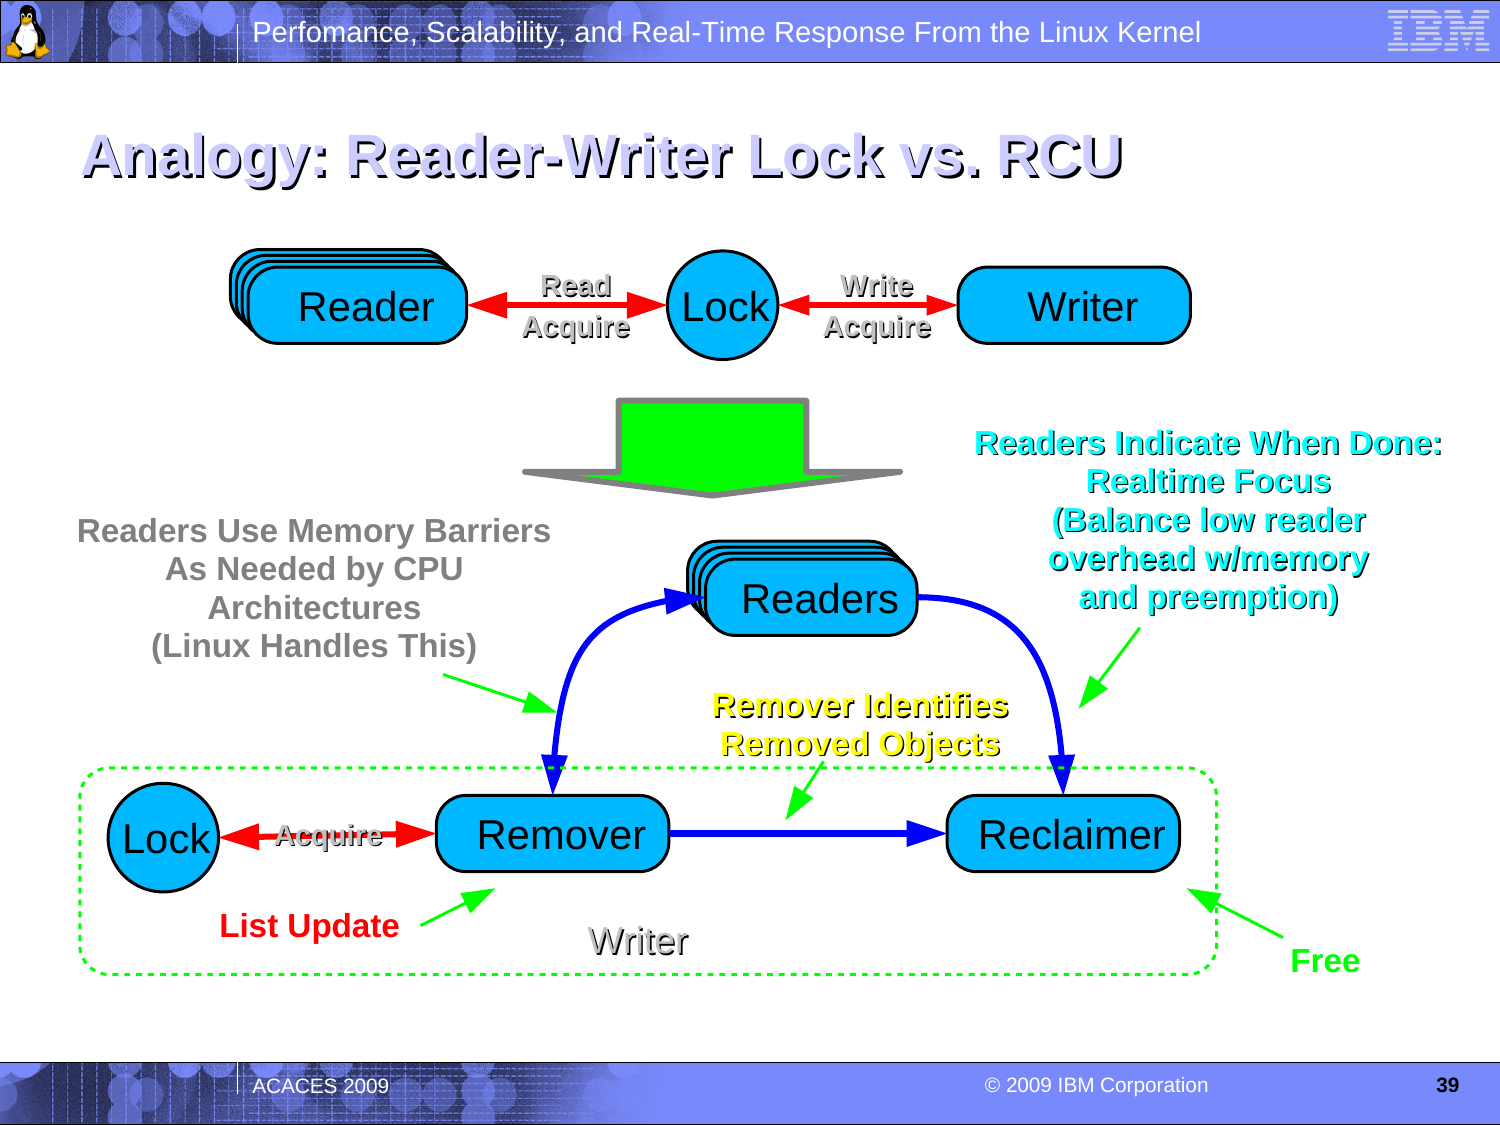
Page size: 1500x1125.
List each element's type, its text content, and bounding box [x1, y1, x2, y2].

text_box Free [1196, 935, 1437, 988]
text_box Readers [687, 541, 894, 594]
text_box Writer [572, 909, 769, 967]
text_box Remover Identifies Removed Objects [679, 679, 1024, 775]
text_box Readers [693, 547, 900, 595]
text_box Reader [236, 255, 448, 324]
picture [1, 1, 1500, 62]
text_box Readers [699, 553, 906, 596]
text_box Writer [958, 267, 1191, 344]
text_box Readers [695, 601, 705, 618]
title Analogy: Reader-Writer Lock vs. RCU [79, 116, 1433, 199]
text_box Reader [242, 261, 454, 330]
text_box Reader [230, 249, 441, 318]
text_box List Update [181, 900, 421, 952]
text_box Lock [108, 783, 219, 892]
text_box Readers Indicate When Done: Realtime Focus (Balance low reader overhead w/memory and preemption) [941, 416, 1459, 623]
text_box Readers [699, 598, 711, 624]
text_box Lock [667, 250, 778, 360]
text_box Readers Use Memory Barriers As Needed by CPU Architectures (Linux Handles This) [44, 505, 567, 728]
text_box Reclaimer [947, 795, 1180, 872]
text_box Readers [705, 559, 918, 636]
picture [0, 1063, 1500, 1124]
text_box Remover [436, 795, 669, 872]
text_box Reader [248, 267, 467, 344]
text_box [525, 400, 901, 496]
